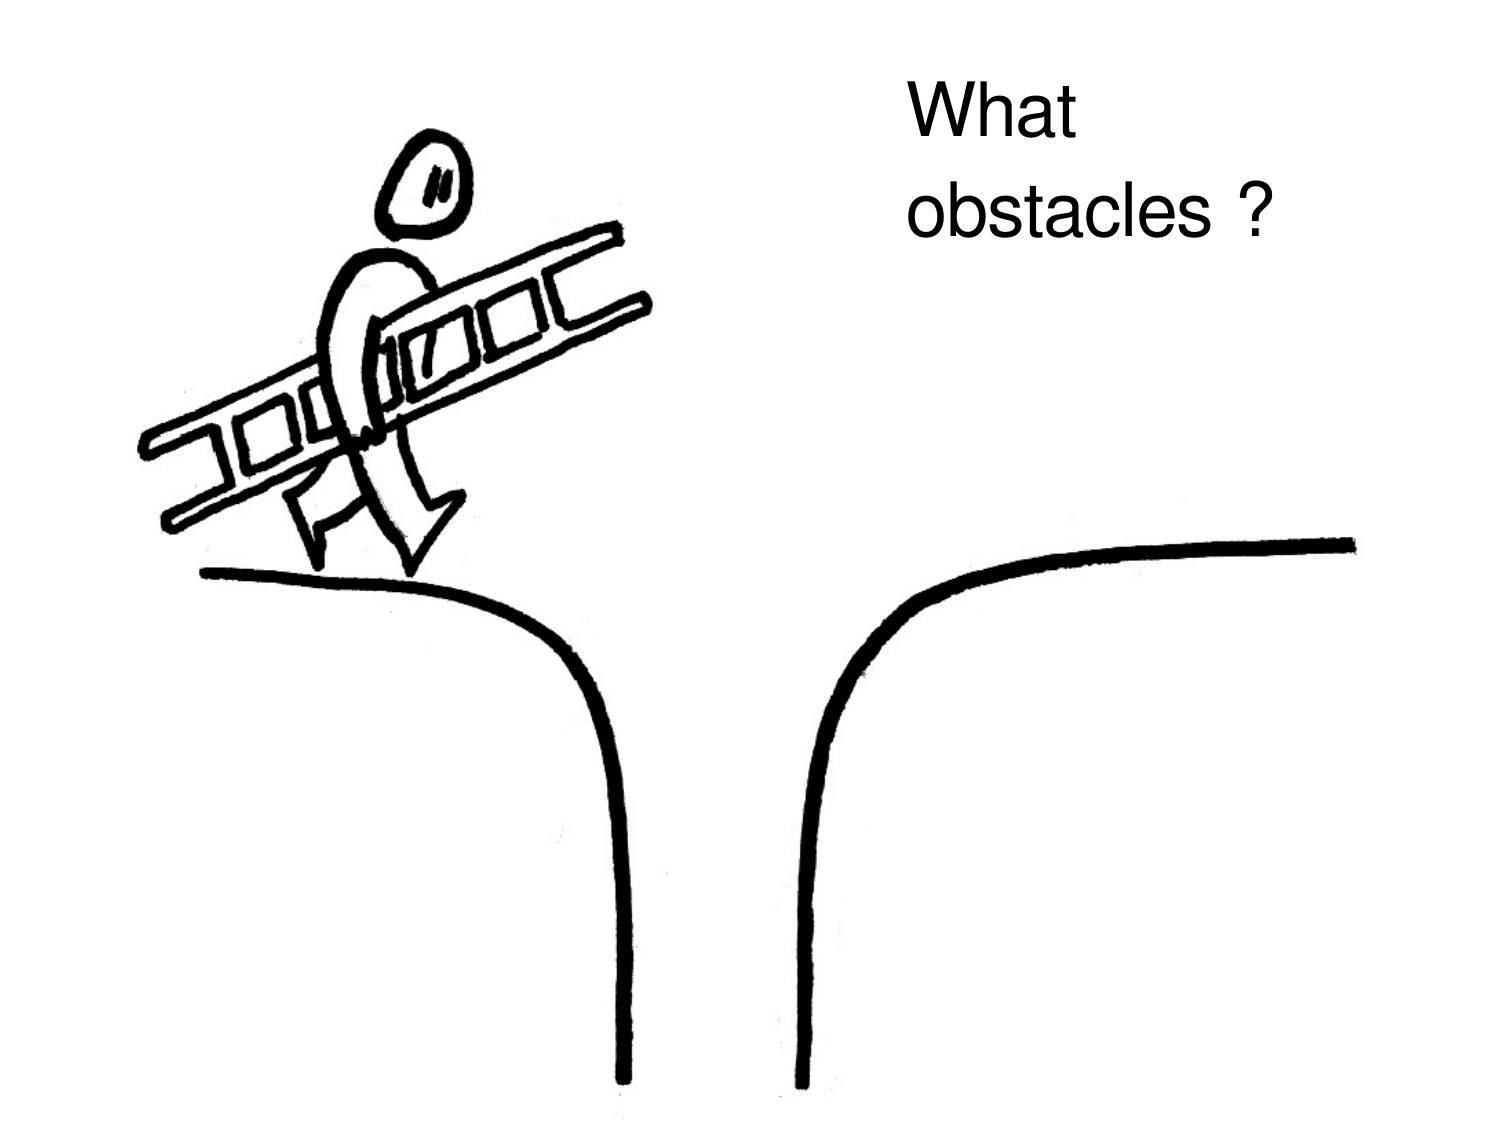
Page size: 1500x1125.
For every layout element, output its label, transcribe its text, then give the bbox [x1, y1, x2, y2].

text_box What obstacles ? [891, 60, 1483, 284]
picture [103, 97, 1397, 1125]
